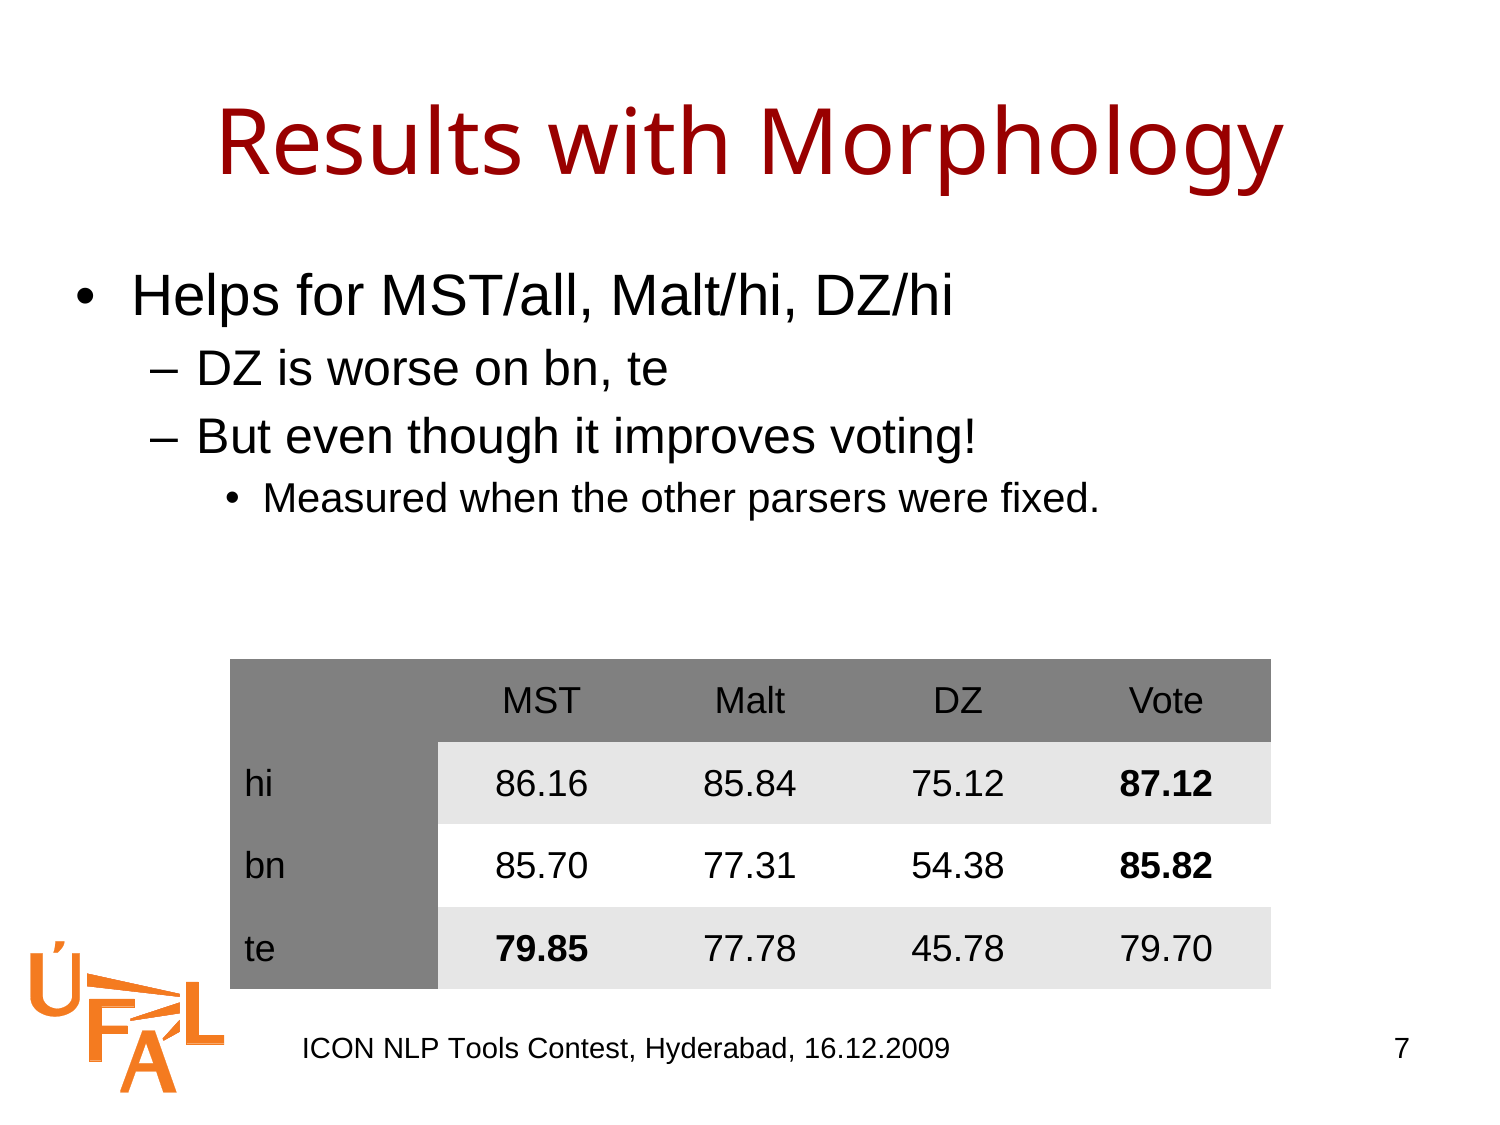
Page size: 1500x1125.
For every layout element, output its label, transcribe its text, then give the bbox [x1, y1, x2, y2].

list Helps for MST/all, Malt/hi, DZ/hi DZ is worse on bn, te But even though it improves voting! Measured when the other parsers were fixed. [75, 262, 1426, 650]
table_cell 85.82 [1062, 824, 1271, 907]
table_cell hi [230, 742, 438, 824]
table_cell 86.16 [438, 742, 646, 824]
title Results with Morphology [75, 21, 1426, 257]
table_header [230, 659, 438, 742]
table_cell 75.12 [854, 742, 1062, 824]
table_cell bn [230, 824, 438, 907]
table_cell 85.84 [646, 742, 854, 824]
table_header DZ [854, 659, 1062, 742]
table_header Vote [1062, 659, 1271, 742]
table_header MST [438, 659, 646, 742]
table_cell 79.70 [1062, 907, 1271, 989]
table_cell 45.78 [854, 907, 1062, 989]
table_cell 77.78 [646, 907, 854, 989]
table_header Malt [646, 659, 854, 742]
table_cell 85.70 [438, 824, 646, 907]
table_cell 79.85 [438, 907, 646, 989]
table_cell 87.12 [1062, 742, 1271, 824]
table_cell 77.31 [646, 824, 854, 907]
table_cell 54.38 [854, 824, 1062, 907]
table_cell te [230, 907, 438, 989]
